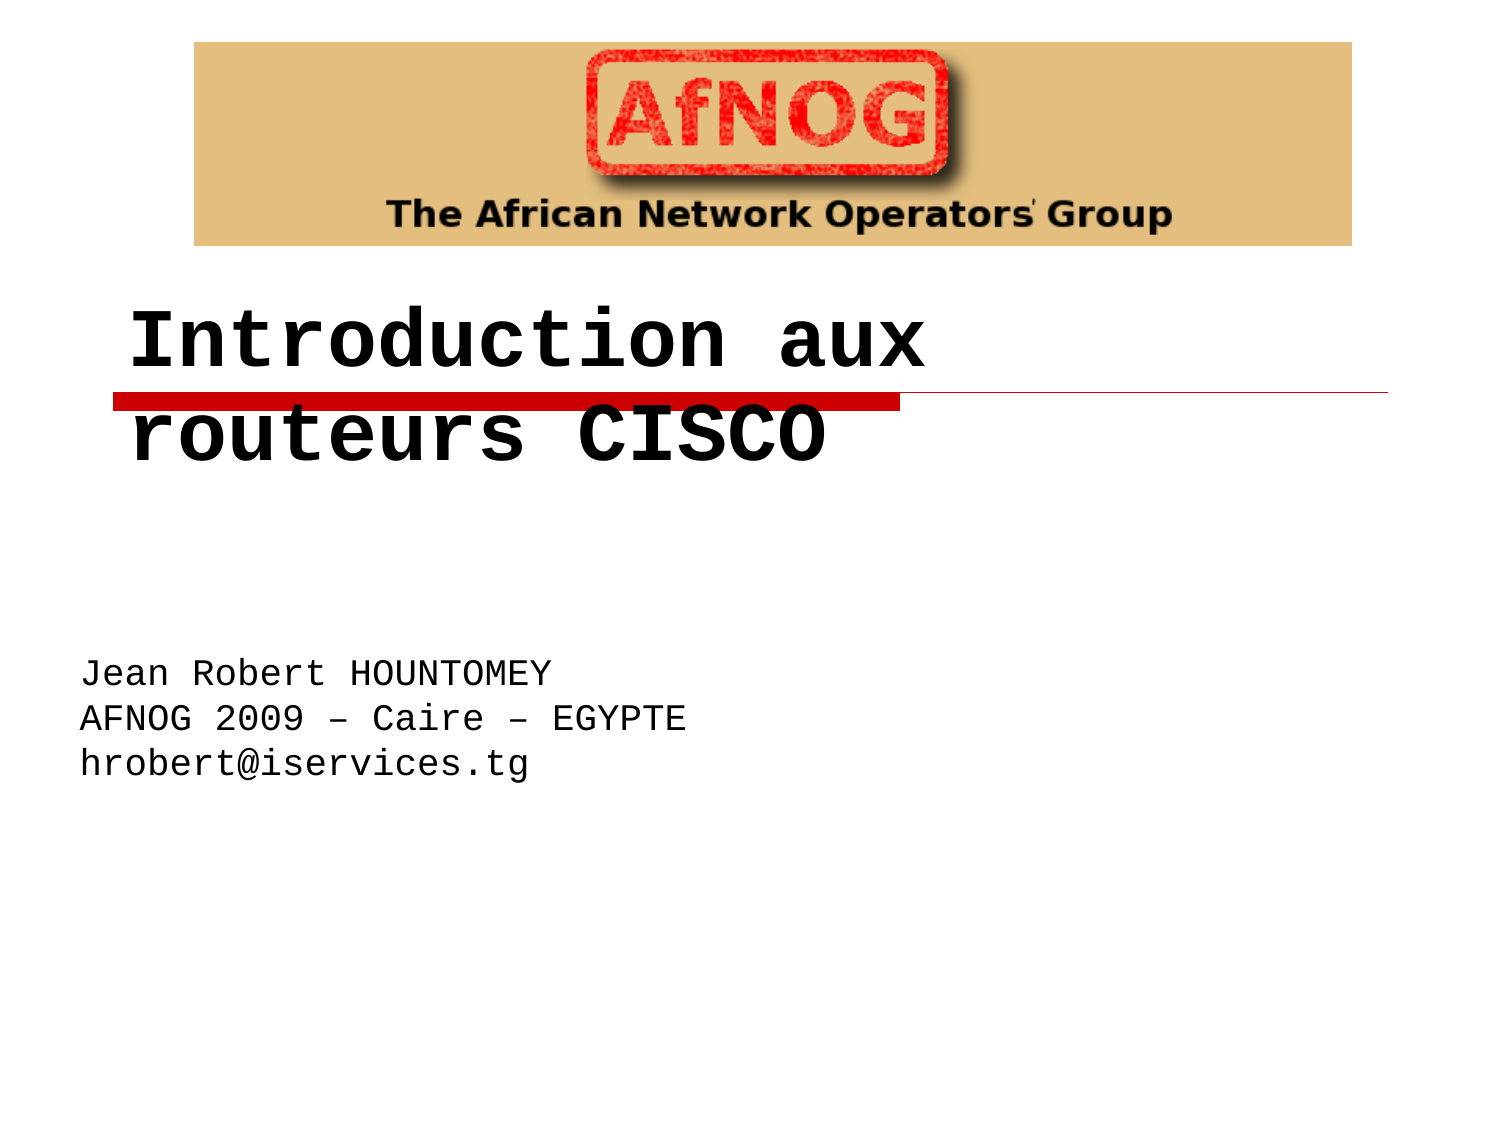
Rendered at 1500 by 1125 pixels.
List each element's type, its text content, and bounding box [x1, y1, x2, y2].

text_box Jean Robert HOUNTOMEY AFNOG 2009 – Caire – EGYPTE hrobert@iservices.tg [64, 621, 833, 810]
picture [194, 42, 1352, 246]
title Introduction aux routeurs CISCO [112, 278, 1388, 504]
